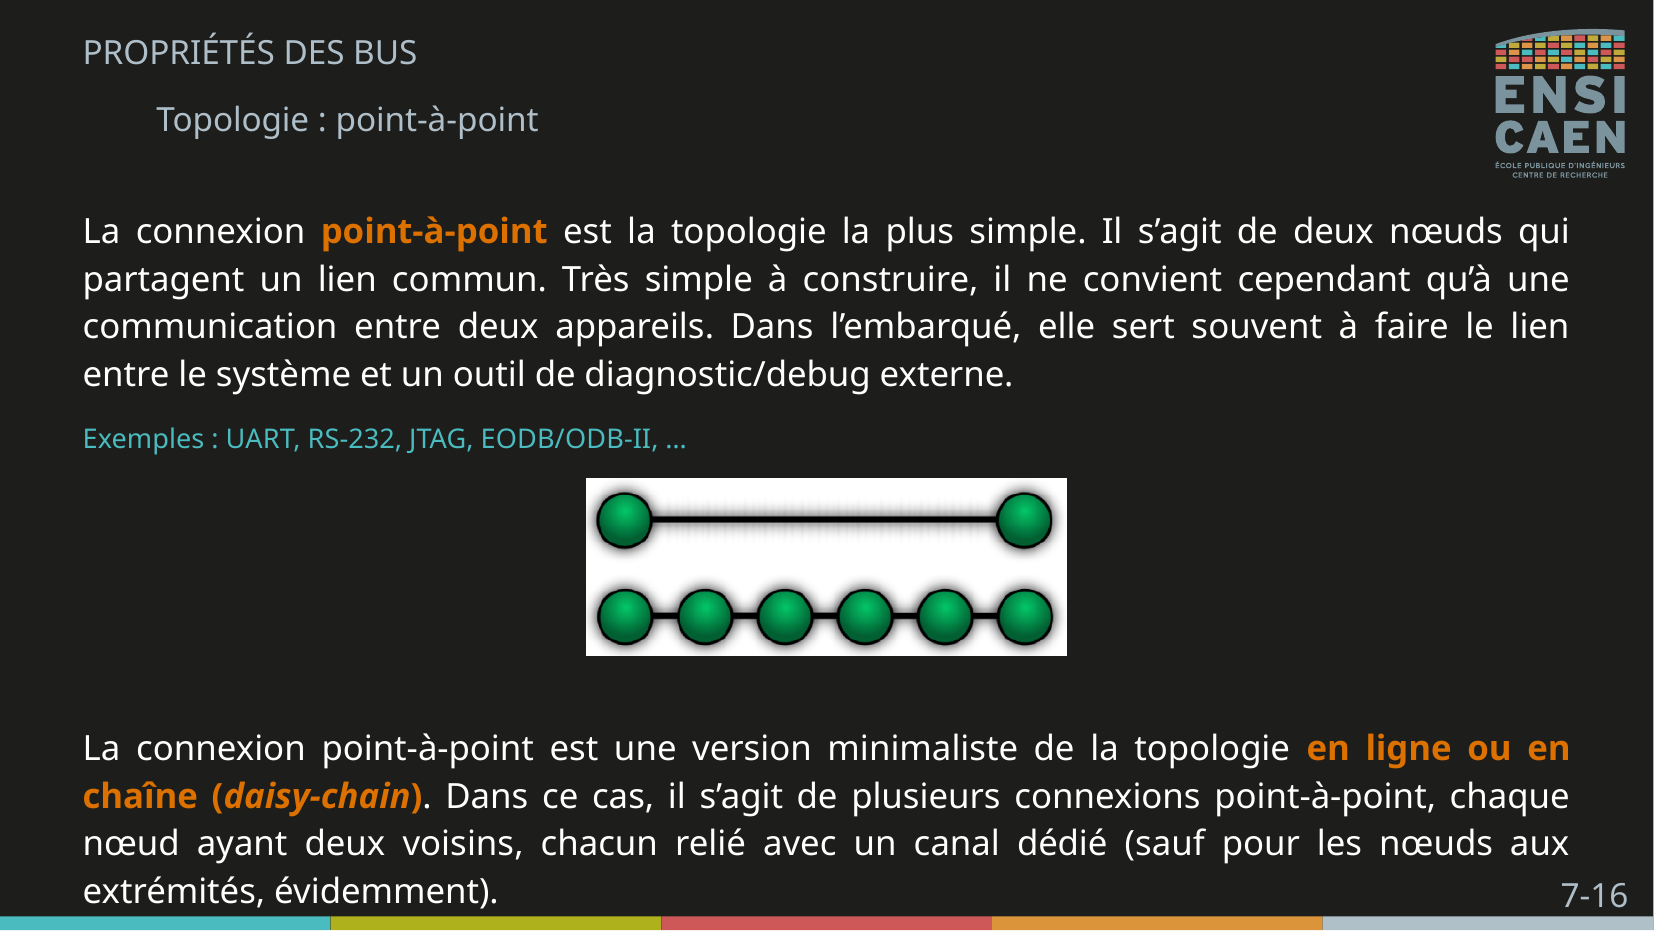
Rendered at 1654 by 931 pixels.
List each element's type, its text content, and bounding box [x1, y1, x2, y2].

picture [586, 478, 1067, 656]
list La connexion point-à-point est la topologie la plus simple. Il s’agit de deux nœuds qui partagent un lien commun. Très simple à construire, il ne convient cependant qu’à une communication entre deux appareils. Dans l’embarqué, elle sert souvent à faire le lien entre le système et un outil de diagnostic/debug externe. Exemples : UART, RS-232, JTAG, EODB/ODB-II, … La connexion point-à-point est une version minimaliste de la topologie en ligne ou en chaîne (daisy-chain). Dans ce cas, il s’agit de plusieurs connexions point-à-point, chaque nœud ayant deux voisins, chacun relié avec un canal dédié (sauf pour les nœuds aux extrémités, évidemment). [82, 206, 1571, 916]
title PROPRIÉTÉS DES BUS Topologie : point-à-point [82, 0, 1467, 148]
